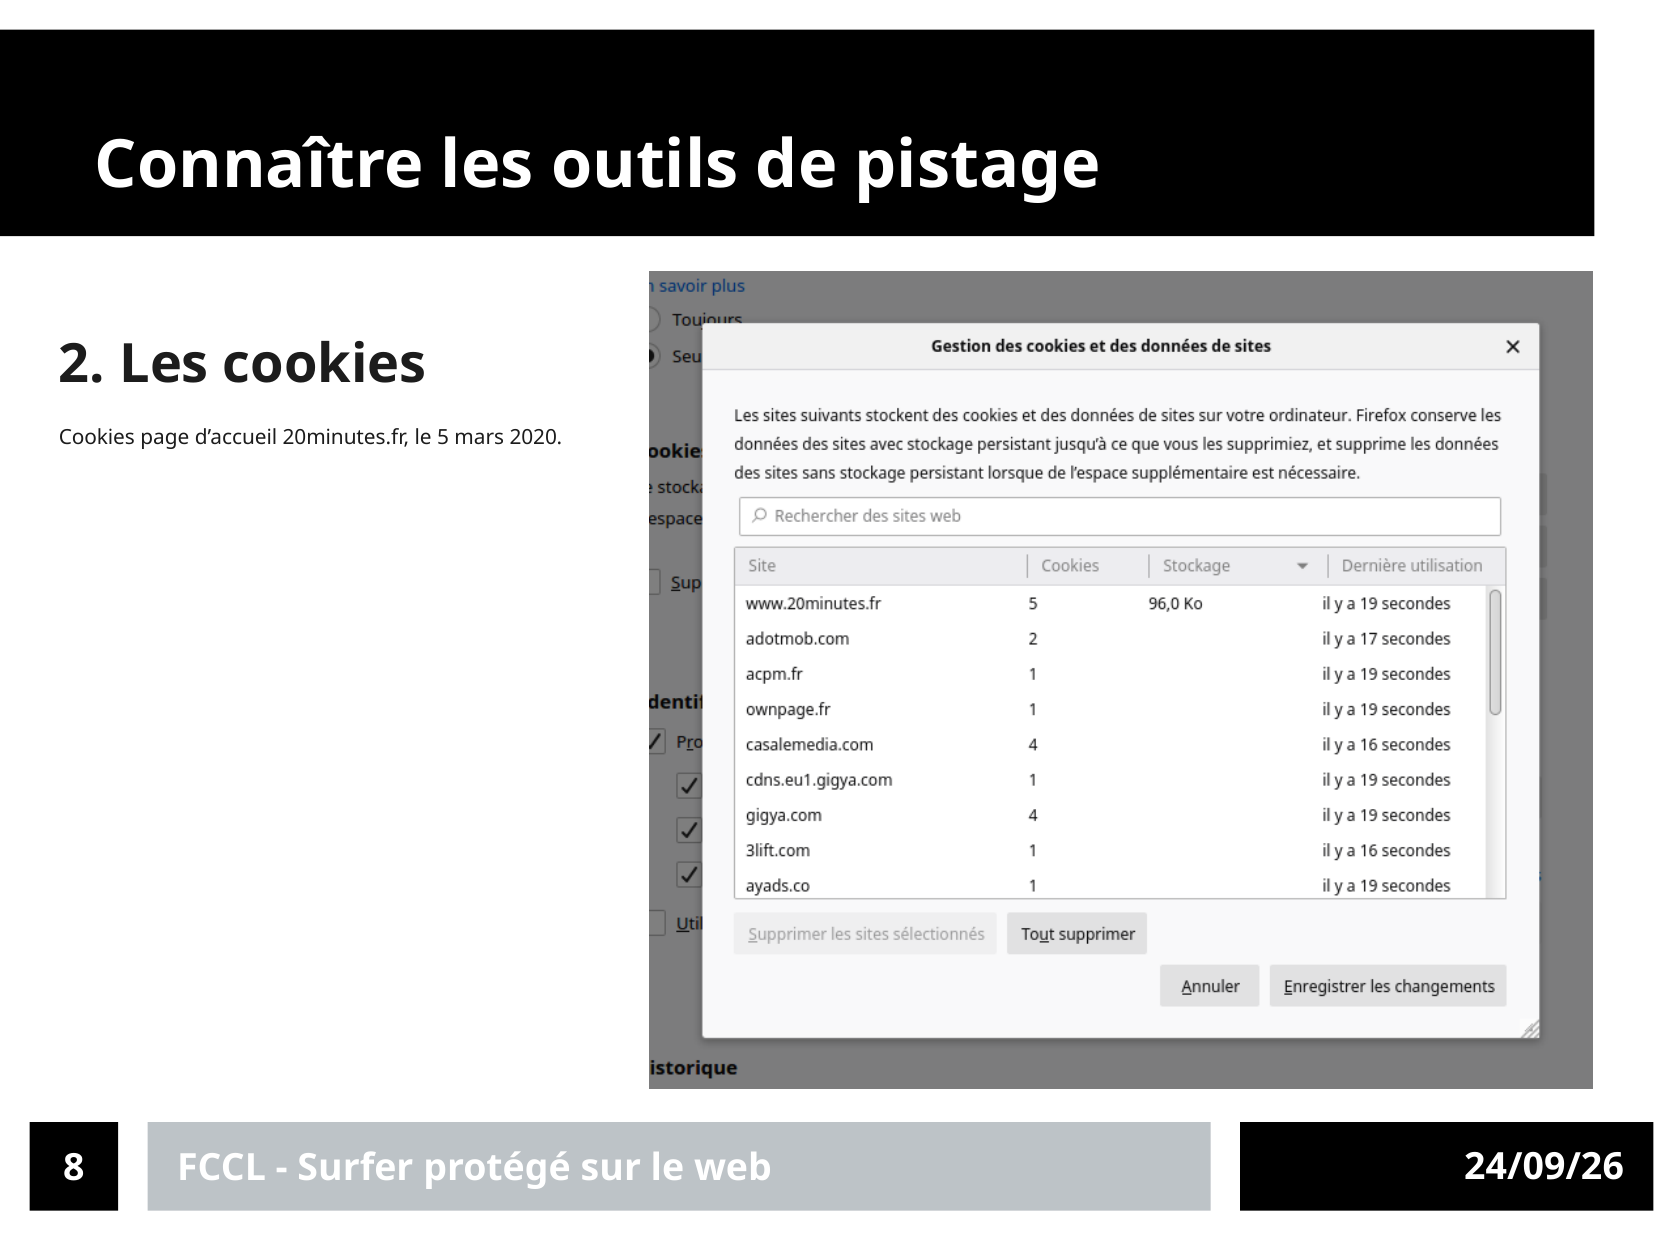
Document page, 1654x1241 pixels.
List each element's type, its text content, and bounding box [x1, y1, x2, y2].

title Connaître les outils de pistage [59, 59, 1595, 207]
picture [649, 271, 1593, 1089]
list 2. Les cookies Cookies page d’accueil 20minutes.fr, le 5 mars 2020. [59, 324, 1565, 1093]
